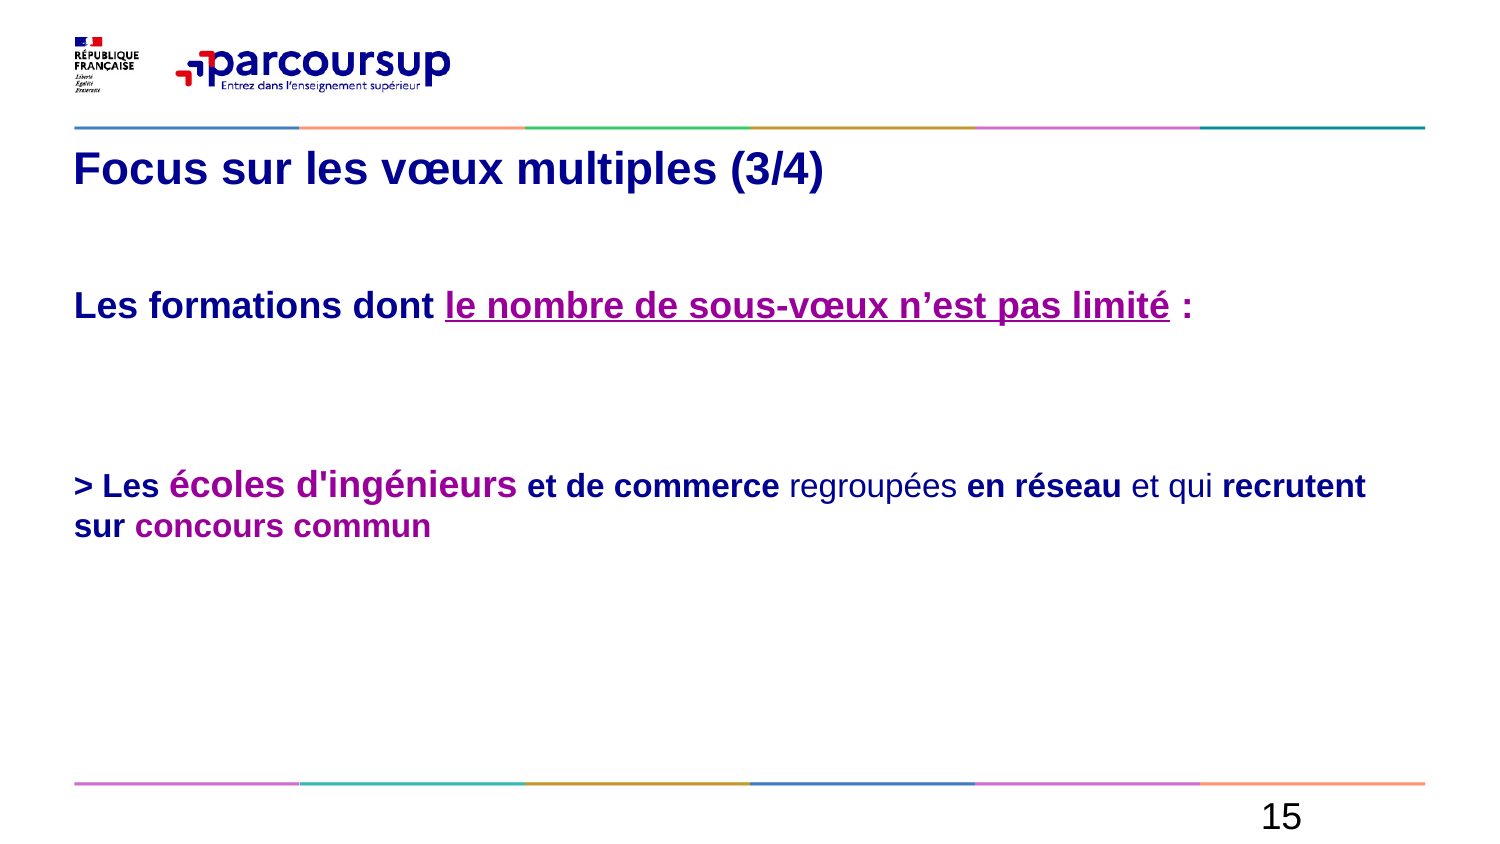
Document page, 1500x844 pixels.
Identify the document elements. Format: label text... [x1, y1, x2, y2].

list Les formations dont le nombre de sous-vœux n’est pas limité : > Les écoles d'ingénieurs et de commerce regroupées en réseau et qui recrutent sur concours commun [59, 218, 1441, 752]
text_box [1246, 784, 1438, 844]
title Focus sur les vœux multiples (3/4) [59, 137, 1441, 218]
